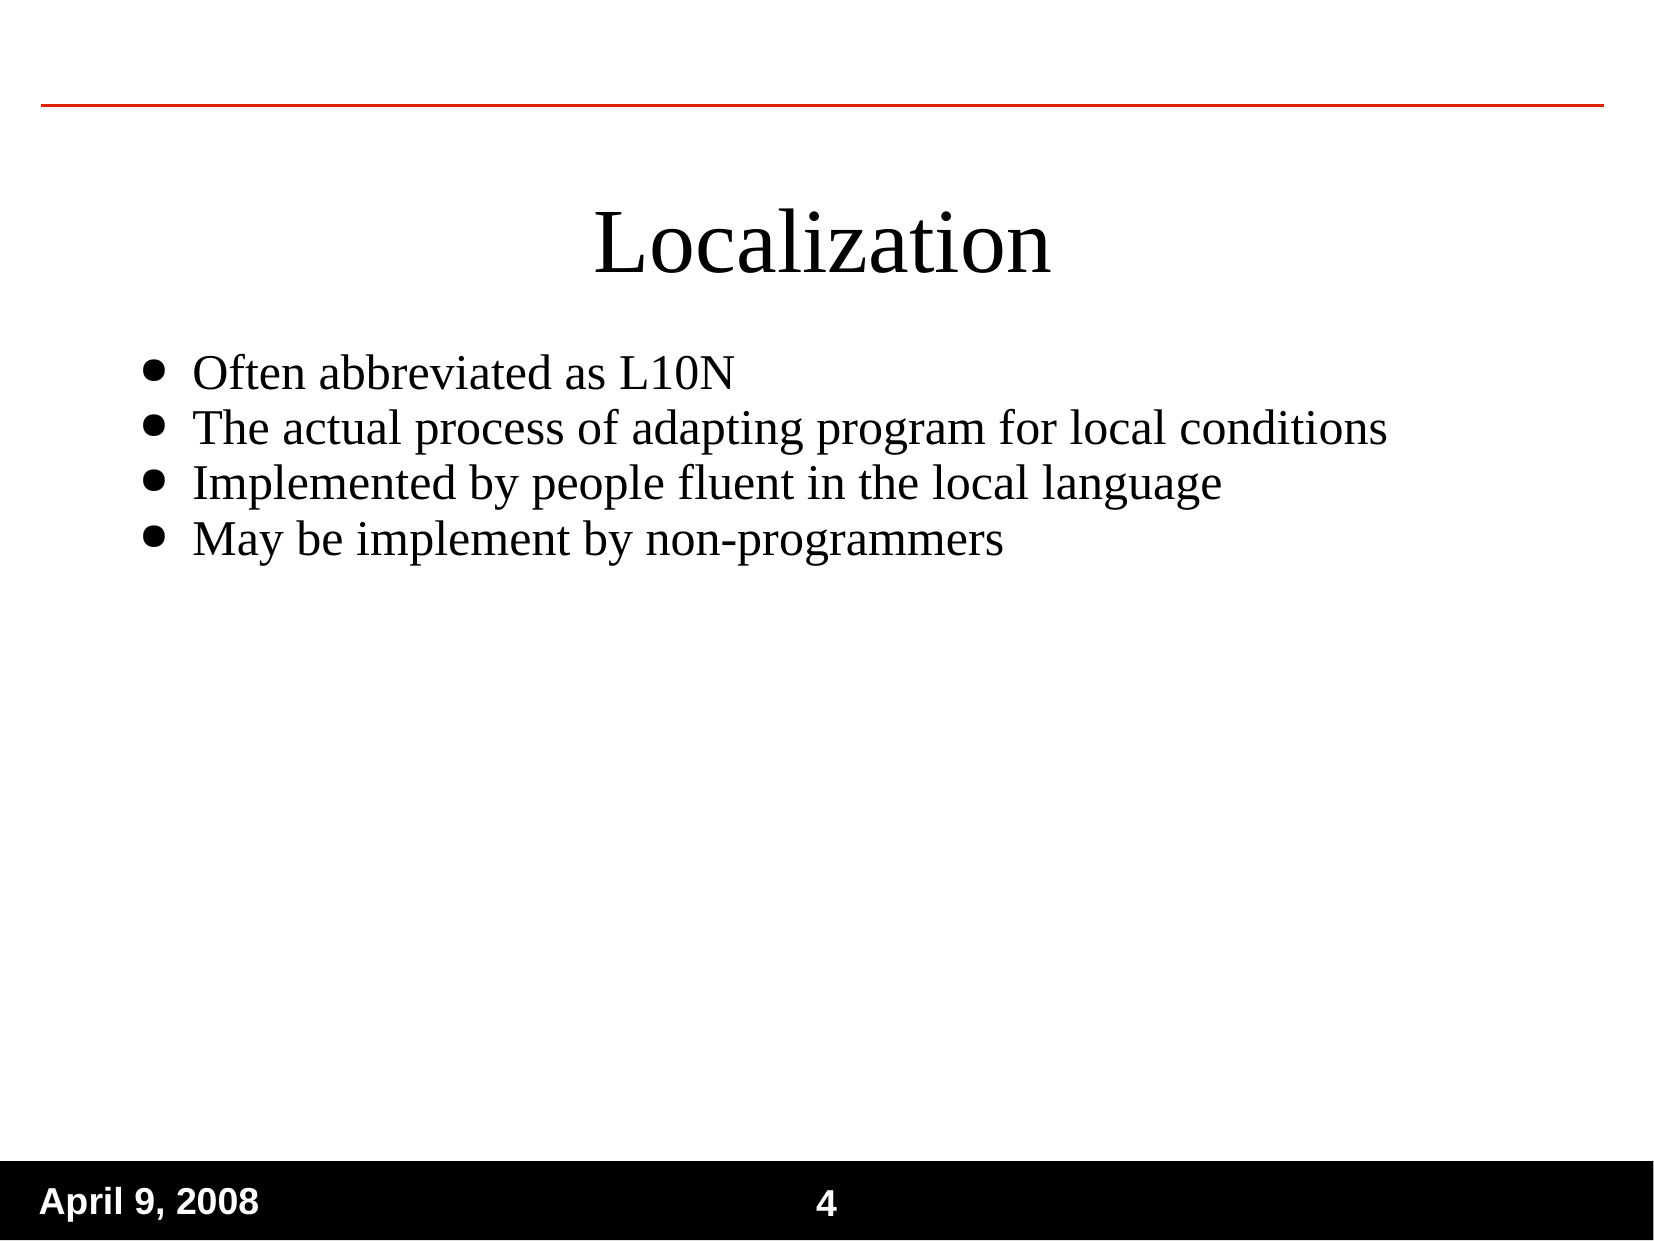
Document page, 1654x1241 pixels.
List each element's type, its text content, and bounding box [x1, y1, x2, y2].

title Localization [117, 137, 1530, 346]
list Often abbreviated as L10N The actual process of adapting program for local conditions Implemented by people fluent in the local language May be implement by non-programmers [121, 344, 1534, 1127]
